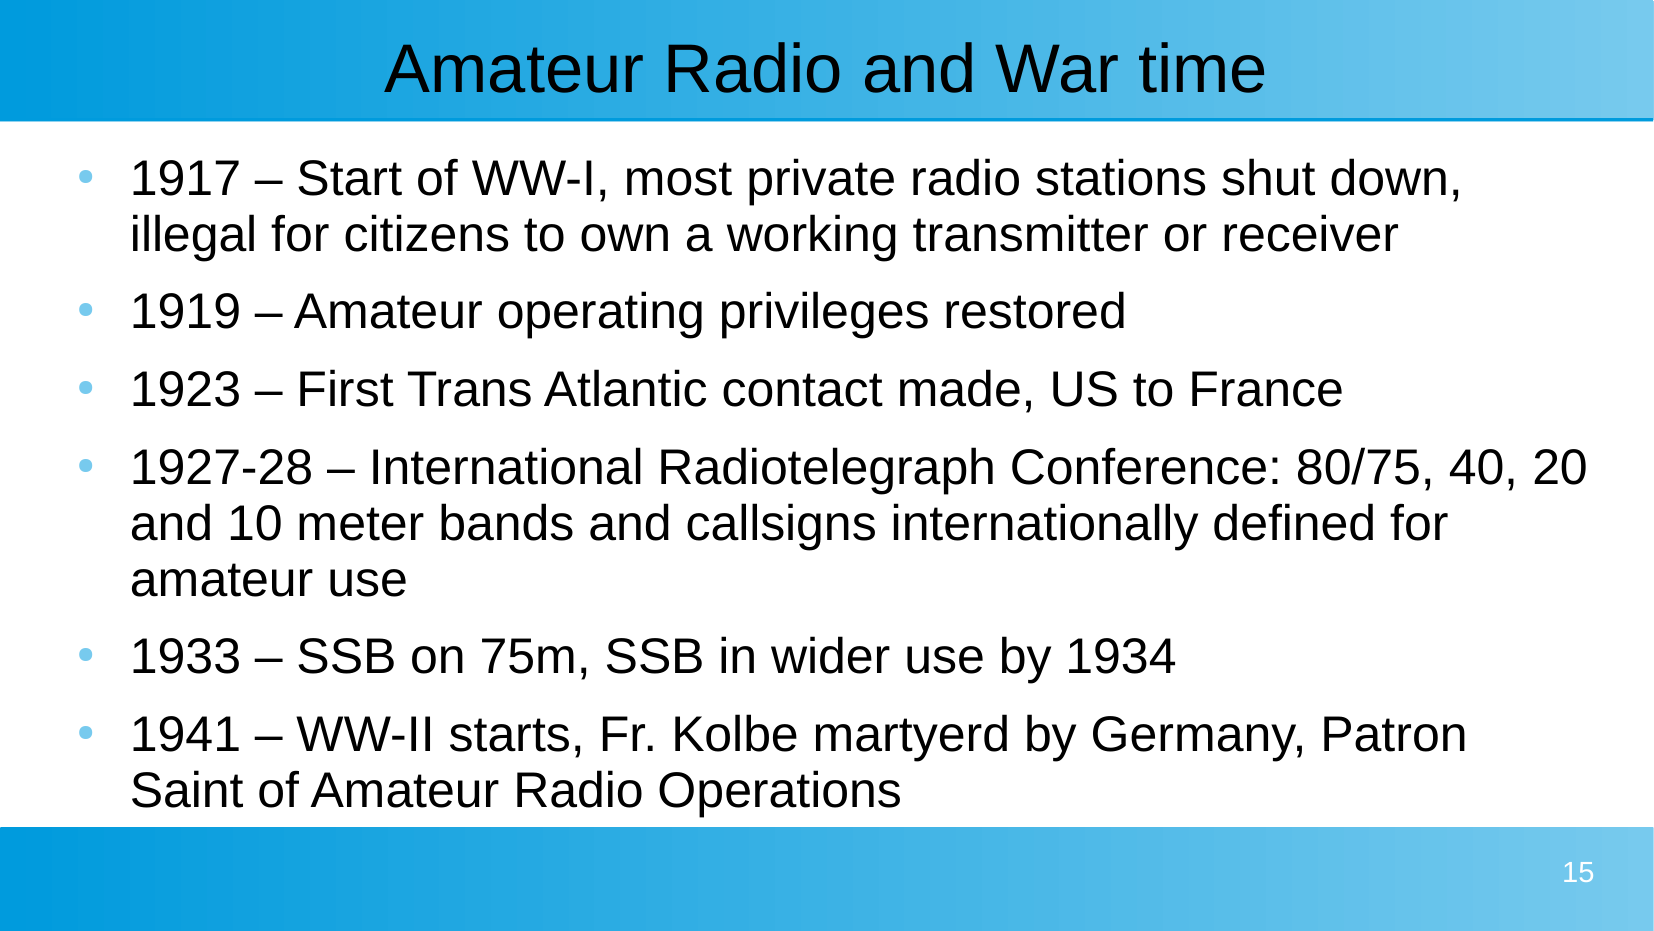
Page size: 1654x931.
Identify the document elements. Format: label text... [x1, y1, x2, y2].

title Amateur Radio and War time [59, 29, 1595, 108]
list 1917 – Start of WW-I, most private radio stations shut down, illegal for citizens to own a working transmitter or receiver 1919 – Amateur operating privileges restored 1923 – First Trans Atlantic contact made, US to France 1927-28 – International Radiotelegraph Conference: 80/75, 40, 20 and 10 meter bands and callsigns internationally defined for amateur use 1933 – SSB on 75m, SSB in wider use by 1934 1941 – WW-II starts, Fr. Kolbe martyerd by Germany, Patron Saint of Amateur Radio Operations [59, 150, 1595, 741]
